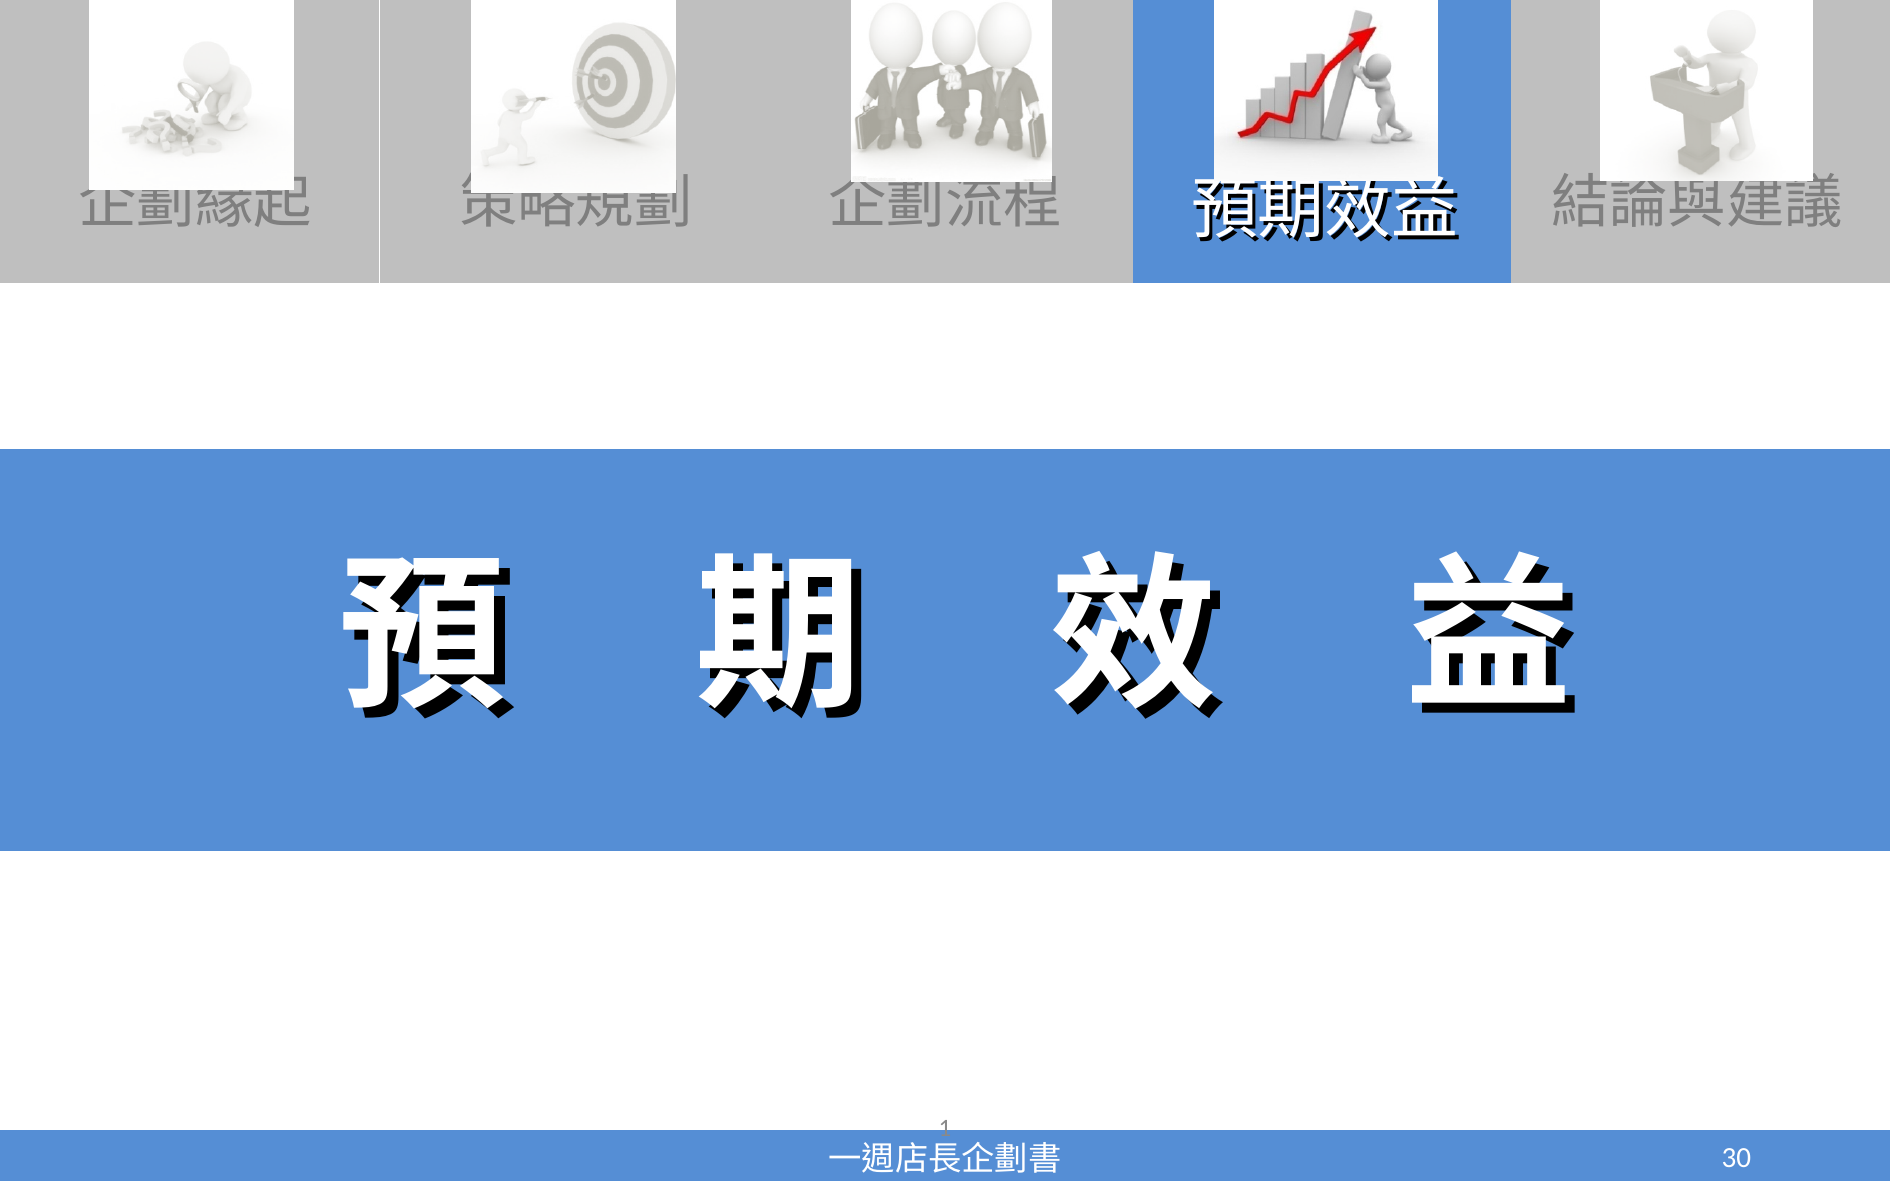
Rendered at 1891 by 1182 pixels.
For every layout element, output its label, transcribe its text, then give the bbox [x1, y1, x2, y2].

picture [851, 0, 1052, 182]
picture [1600, 0, 1813, 181]
text_box 30 [1706, 1130, 1891, 1182]
text_box 1 [645, 1094, 1245, 1158]
text_box 一週店長企劃書 [0, 1130, 1706, 1181]
text_box [0, 0, 379, 283]
text_box 結論與建議 [1523, 157, 1871, 243]
text_box 企劃緣起 [42, 157, 348, 243]
text_box [380, 0, 1890, 283]
picture [1214, 0, 1438, 181]
text_box [0, 449, 1890, 851]
text_box 預 期 效 益 [42, 519, 1871, 737]
text_box 預期效益 [1172, 158, 1477, 255]
text_box 策略規劃 [417, 157, 735, 243]
text_box 企劃流程 [781, 157, 1110, 243]
picture [471, 0, 676, 193]
picture [89, 0, 294, 190]
